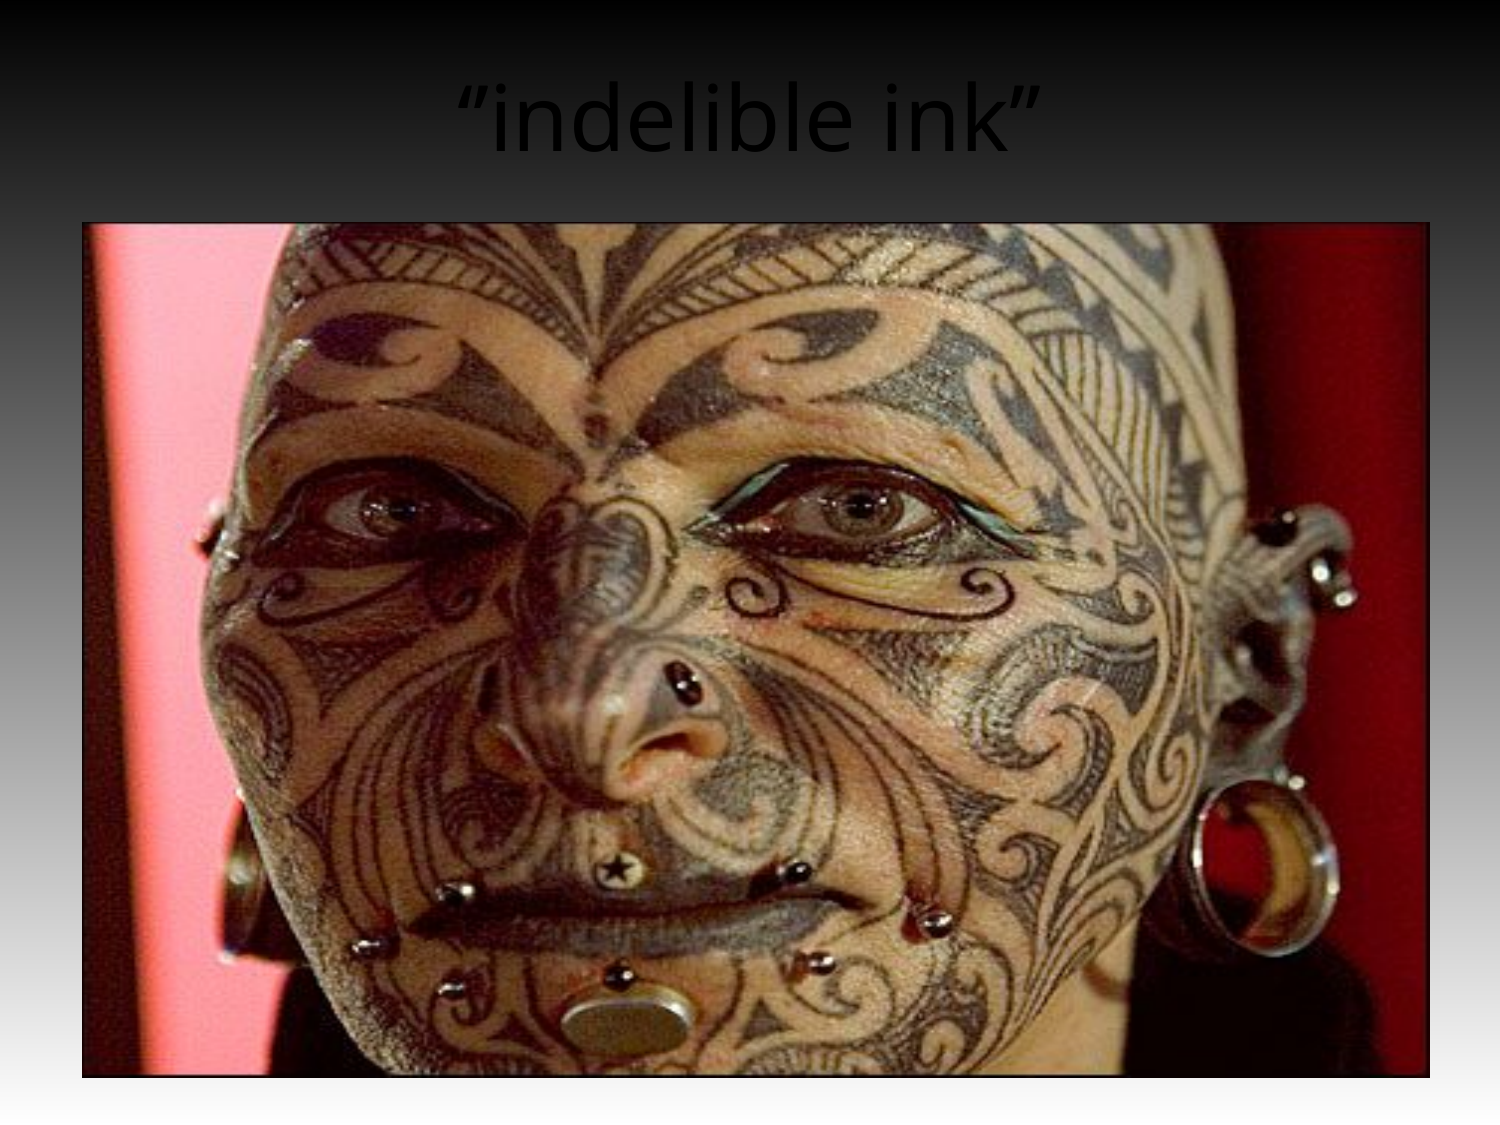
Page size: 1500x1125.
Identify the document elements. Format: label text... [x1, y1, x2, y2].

picture [82, 222, 1430, 1079]
title ‘’indelible ink’’ [75, 45, 1425, 233]
